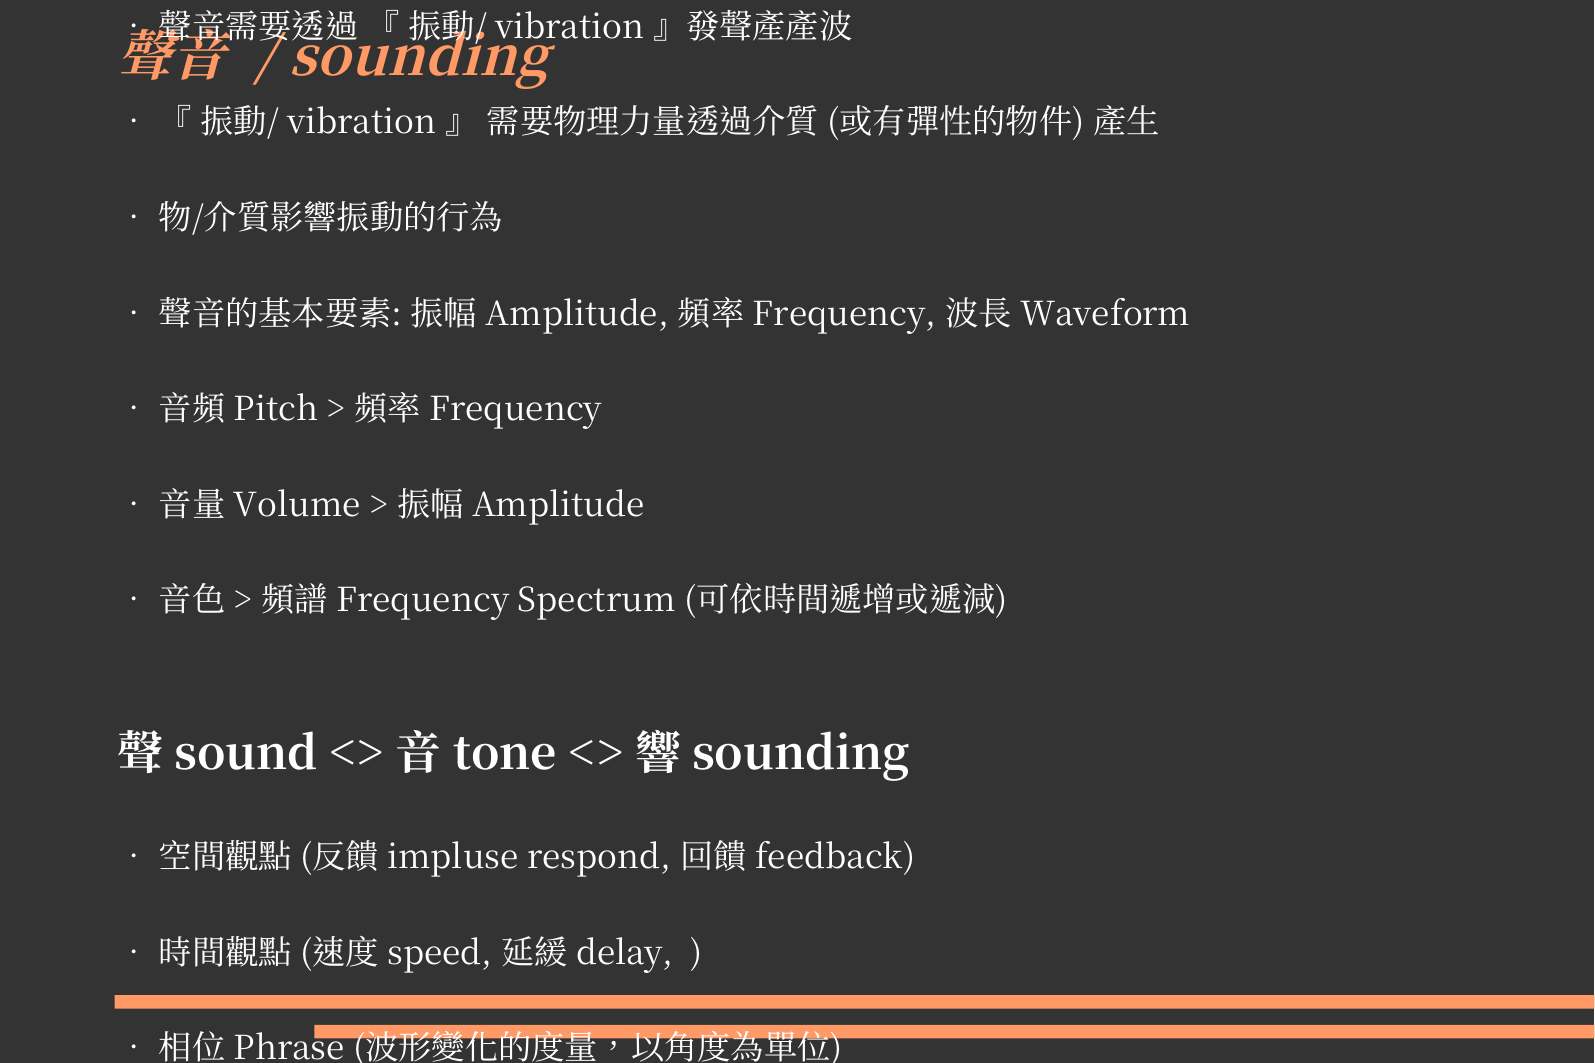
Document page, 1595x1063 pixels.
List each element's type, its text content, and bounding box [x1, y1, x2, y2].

subtitle • 聲音需要透過 『 振動/ vibration 』發聲產產波 • 『 振動/ vibration 』 需要物理力量透過介質 (或有彈性的物件) 產生 • 物/介質影響振動的行為 • 聲音的基本要素: 振幅 Amplitude, 頻率 Frequency, 波長 Waveform • 音頻 Pitch > 頻率 Frequency • 音量 Volume > 振幅 Amplitude • 音色 > 頻譜 Frequency Spectrum (可依時間遞增或遞減) 聲 sound <> 音 tone <> 響 sounding • 空間觀點 (反饋 impluse respond, 回饋 feedback) • 時間觀點 (速度 speed, 延緩 delay, ) • 相位 Phrase (波形變化的度量，以角度為單位) [117, 109, 1505, 960]
title 聲音 / sounding [117, 0, 1479, 107]
